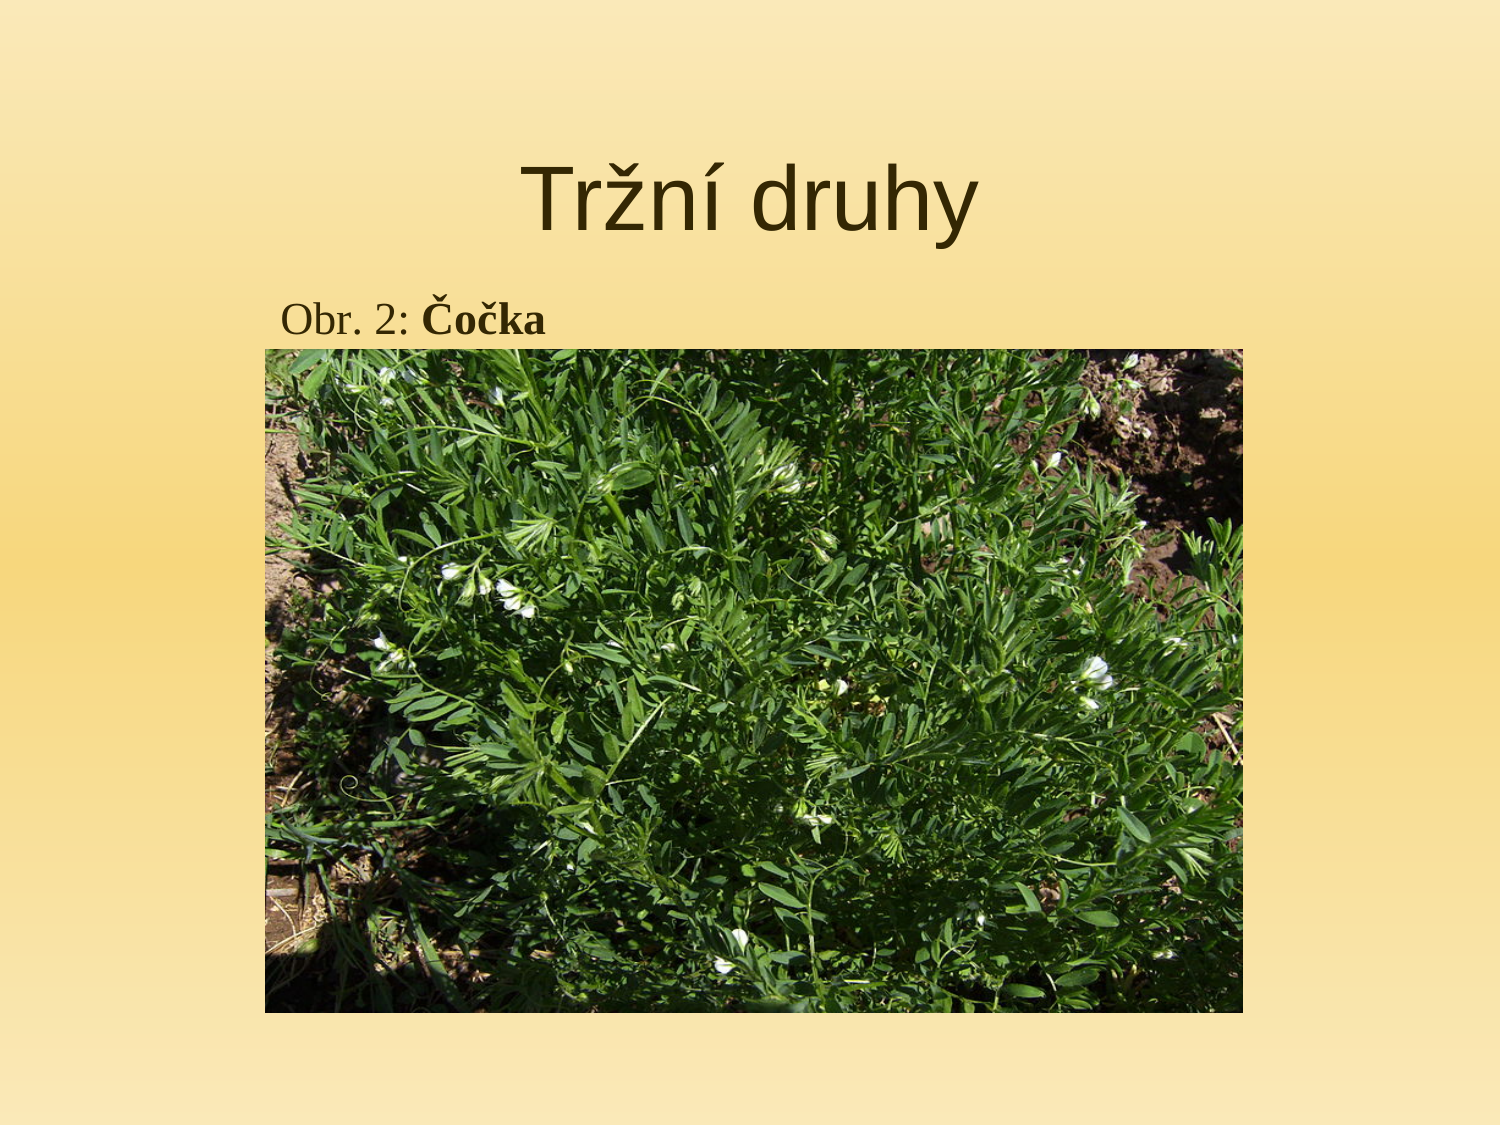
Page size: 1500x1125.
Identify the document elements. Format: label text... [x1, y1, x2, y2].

title Tržní druhy [112, 99, 1388, 288]
text_box Obr. 2: Čočka [265, 281, 585, 352]
picture [265, 349, 1243, 1013]
